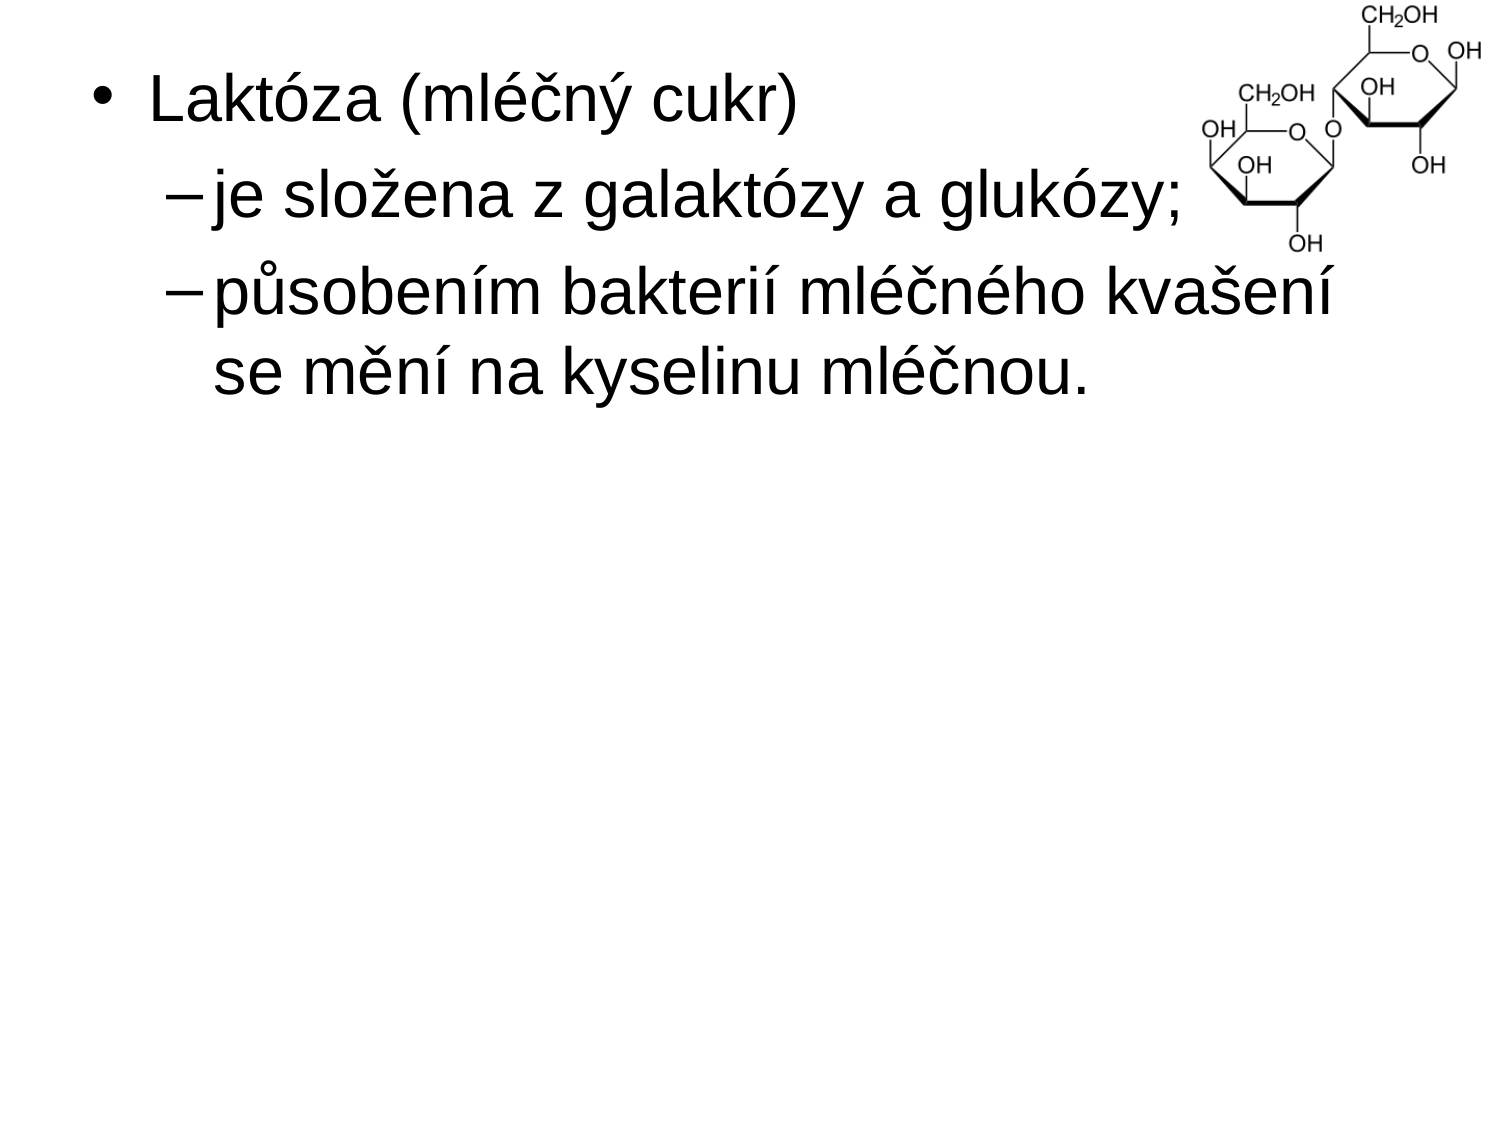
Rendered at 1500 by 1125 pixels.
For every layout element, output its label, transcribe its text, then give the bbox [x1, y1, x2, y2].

picture [1195, 0, 1488, 258]
list Laktóza (mléčný cukr) je složena z galaktózy a glukózy; působením bakterií mléčného kvašení se mění na kyselinu mléčnou. [76, 46, 1427, 1010]
